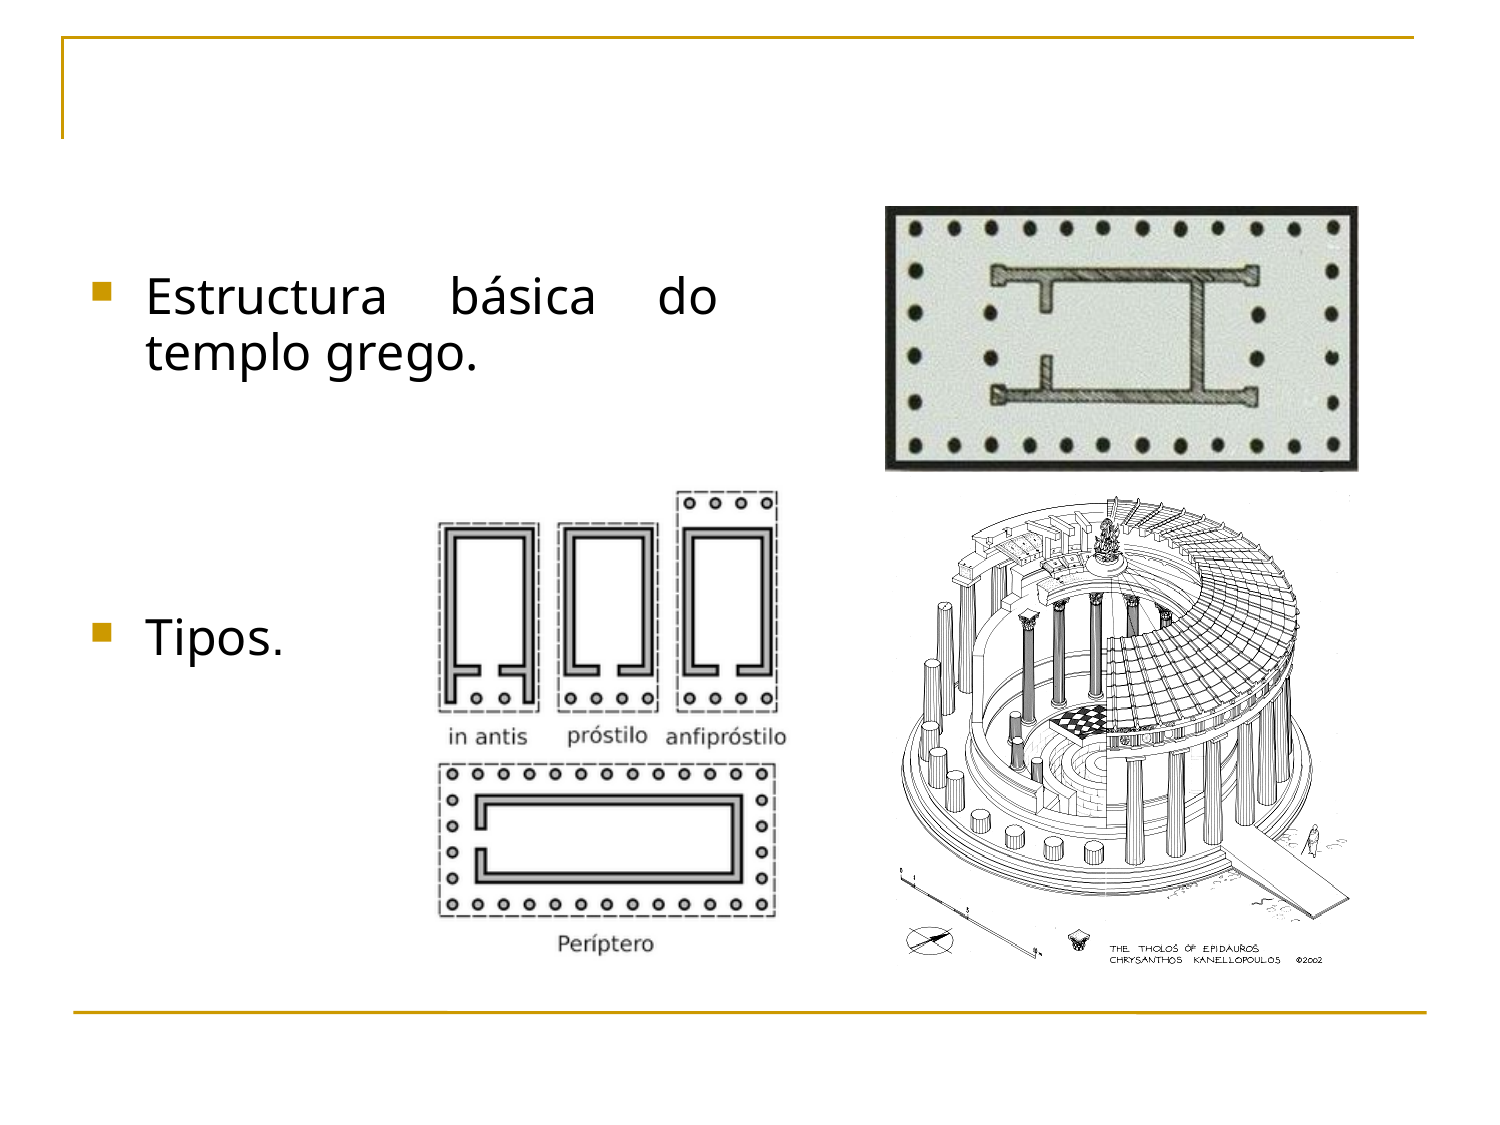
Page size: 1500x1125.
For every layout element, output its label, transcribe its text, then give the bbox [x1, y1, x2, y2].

picture [879, 206, 1359, 975]
picture [416, 474, 798, 975]
list Estructura básica do templo grego. Tipos. [75, 262, 734, 1022]
